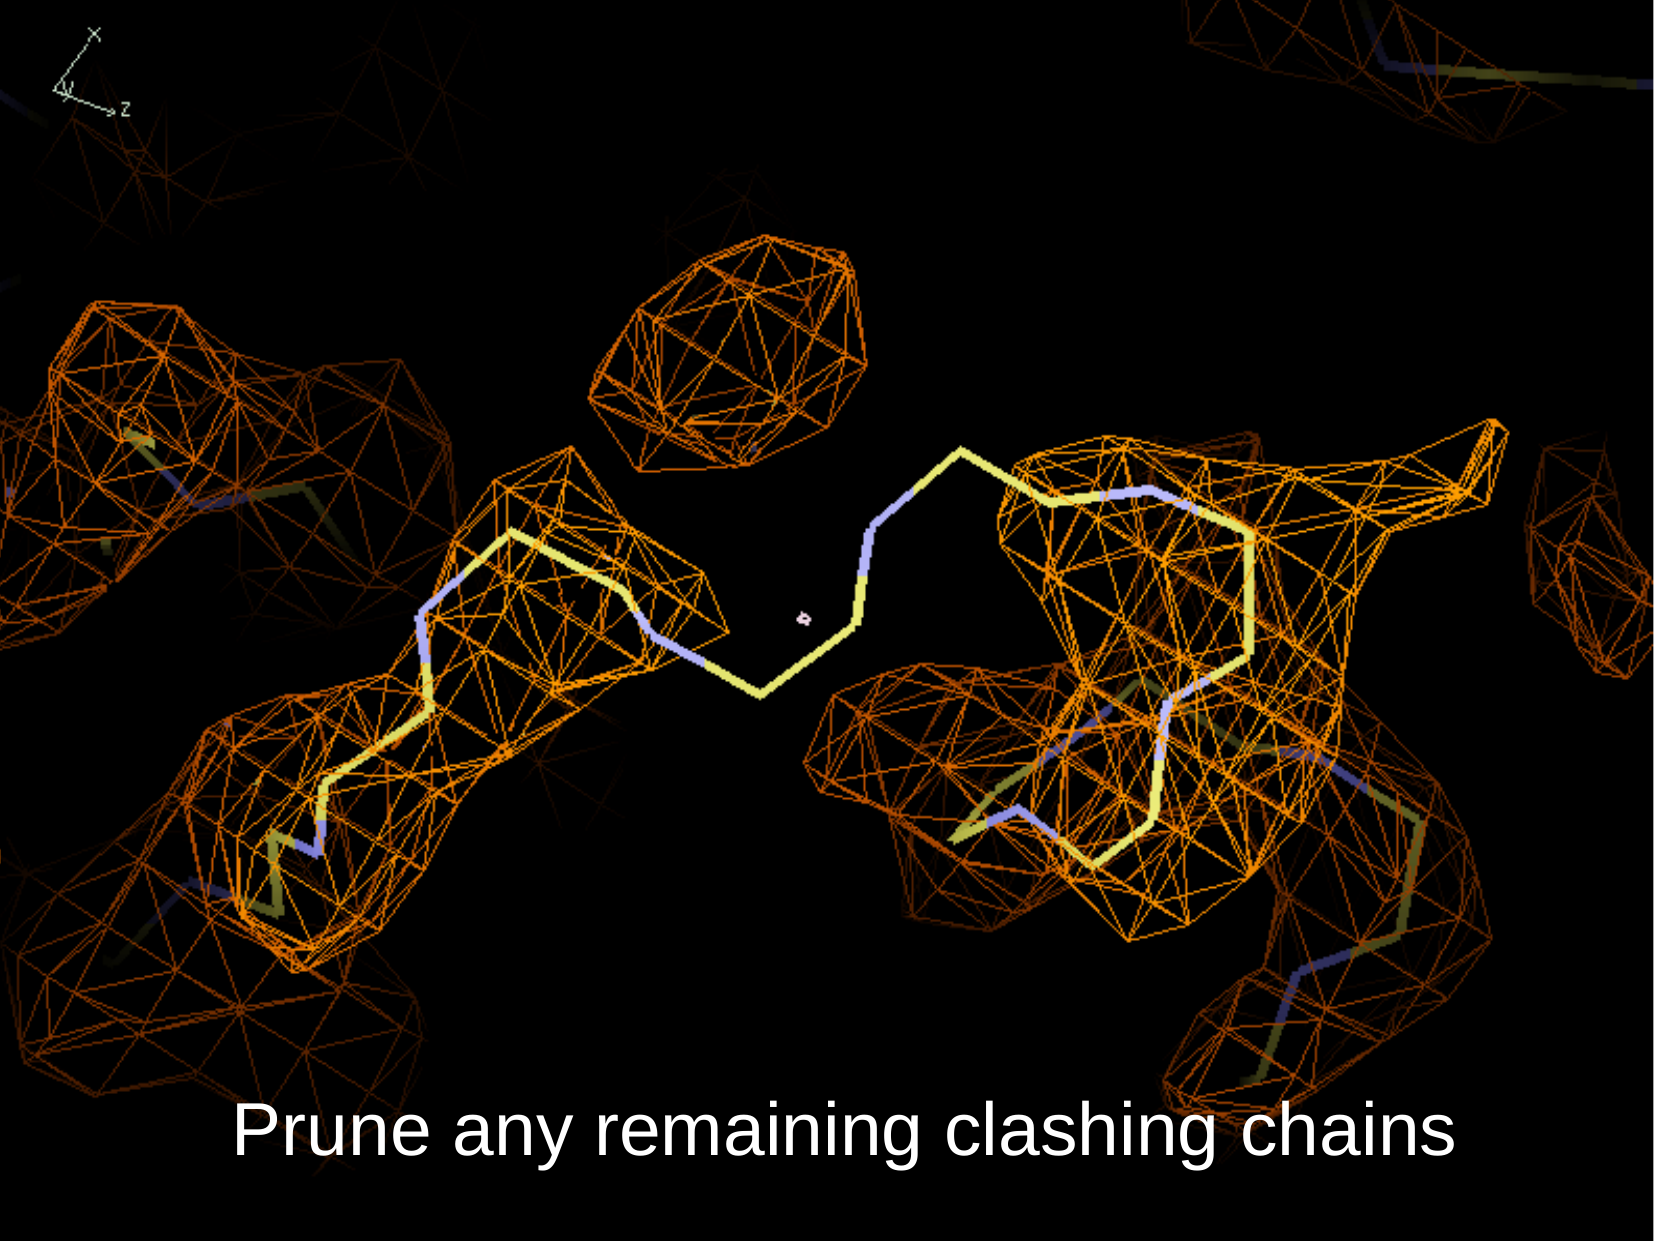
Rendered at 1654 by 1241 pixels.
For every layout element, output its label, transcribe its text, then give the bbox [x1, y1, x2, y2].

picture [0, 0, 1654, 1241]
text_box Prune any remaining clashing chains [231, 1087, 1459, 1181]
